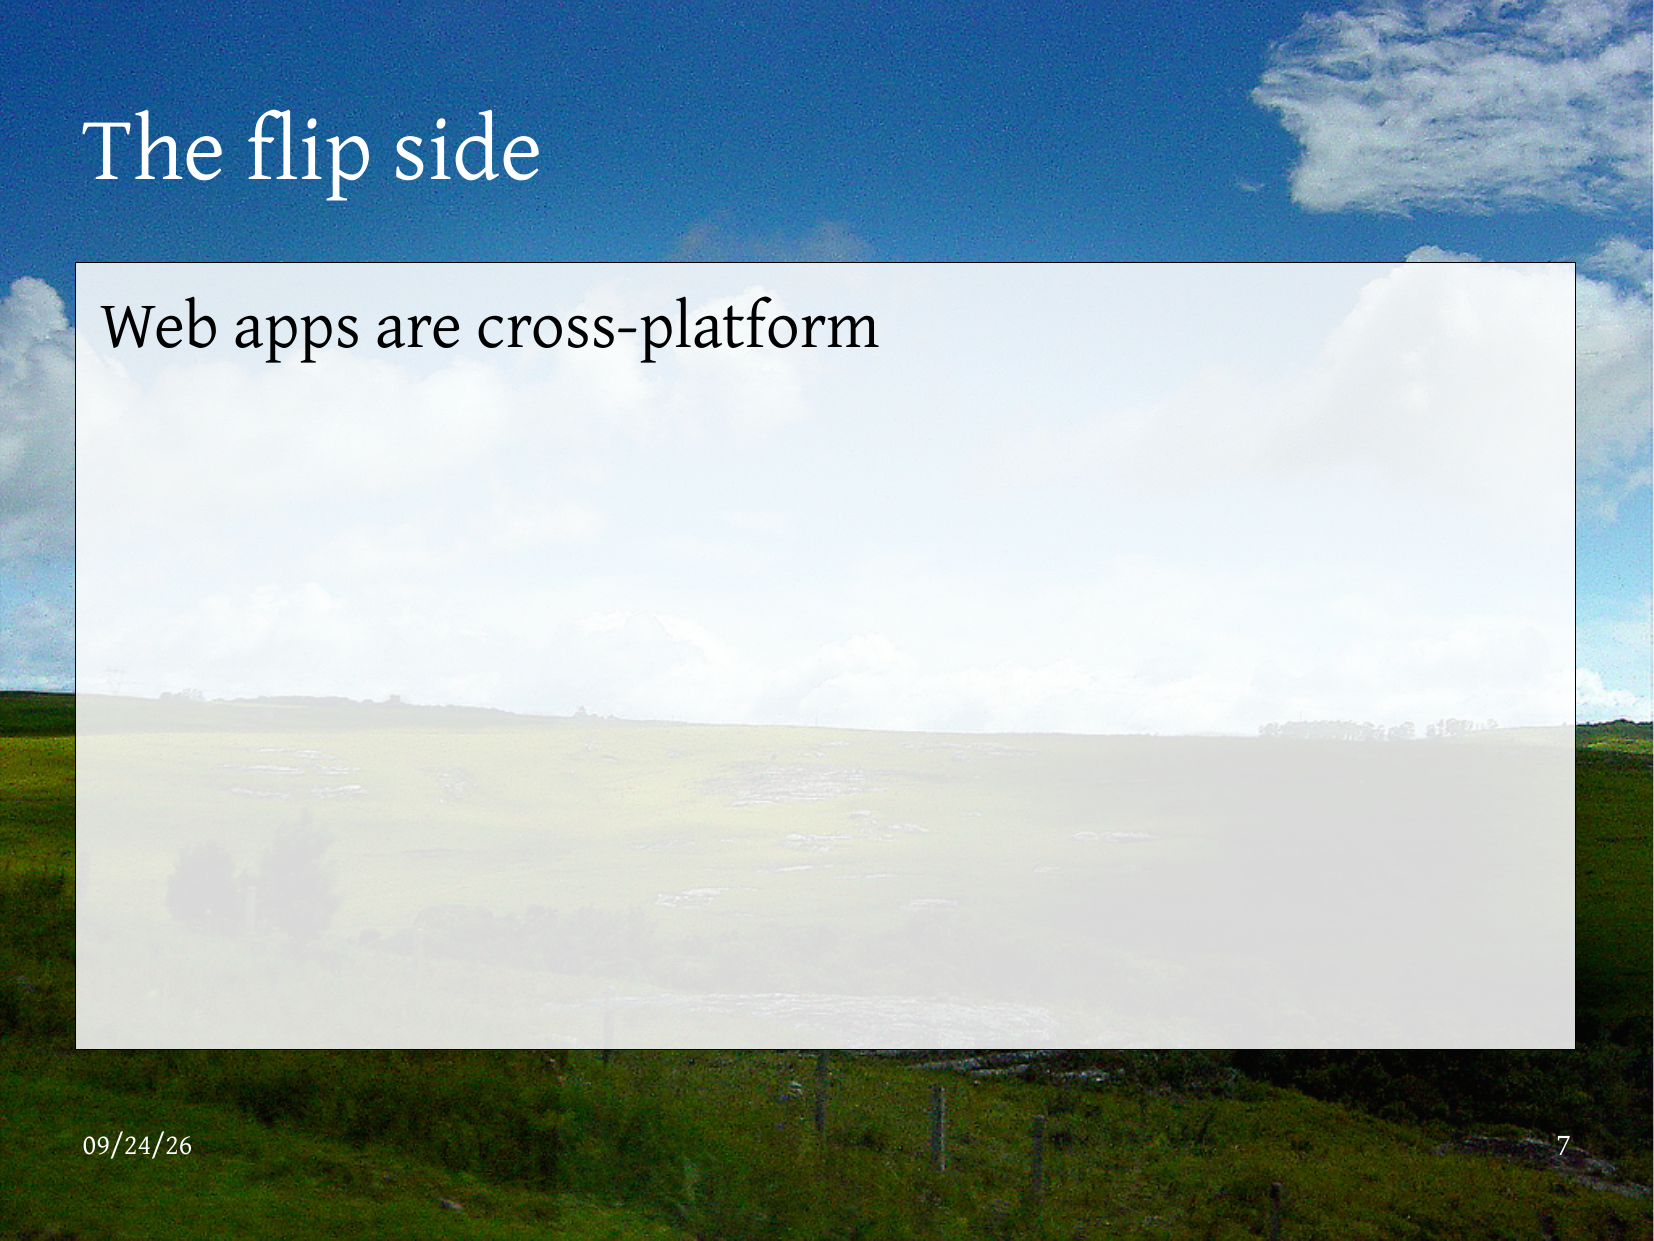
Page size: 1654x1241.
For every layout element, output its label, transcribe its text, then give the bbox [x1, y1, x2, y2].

picture [0, 0, 1654, 1241]
title The flip side [82, 56, 1571, 250]
list Web apps are cross-platform [82, 290, 1571, 1094]
